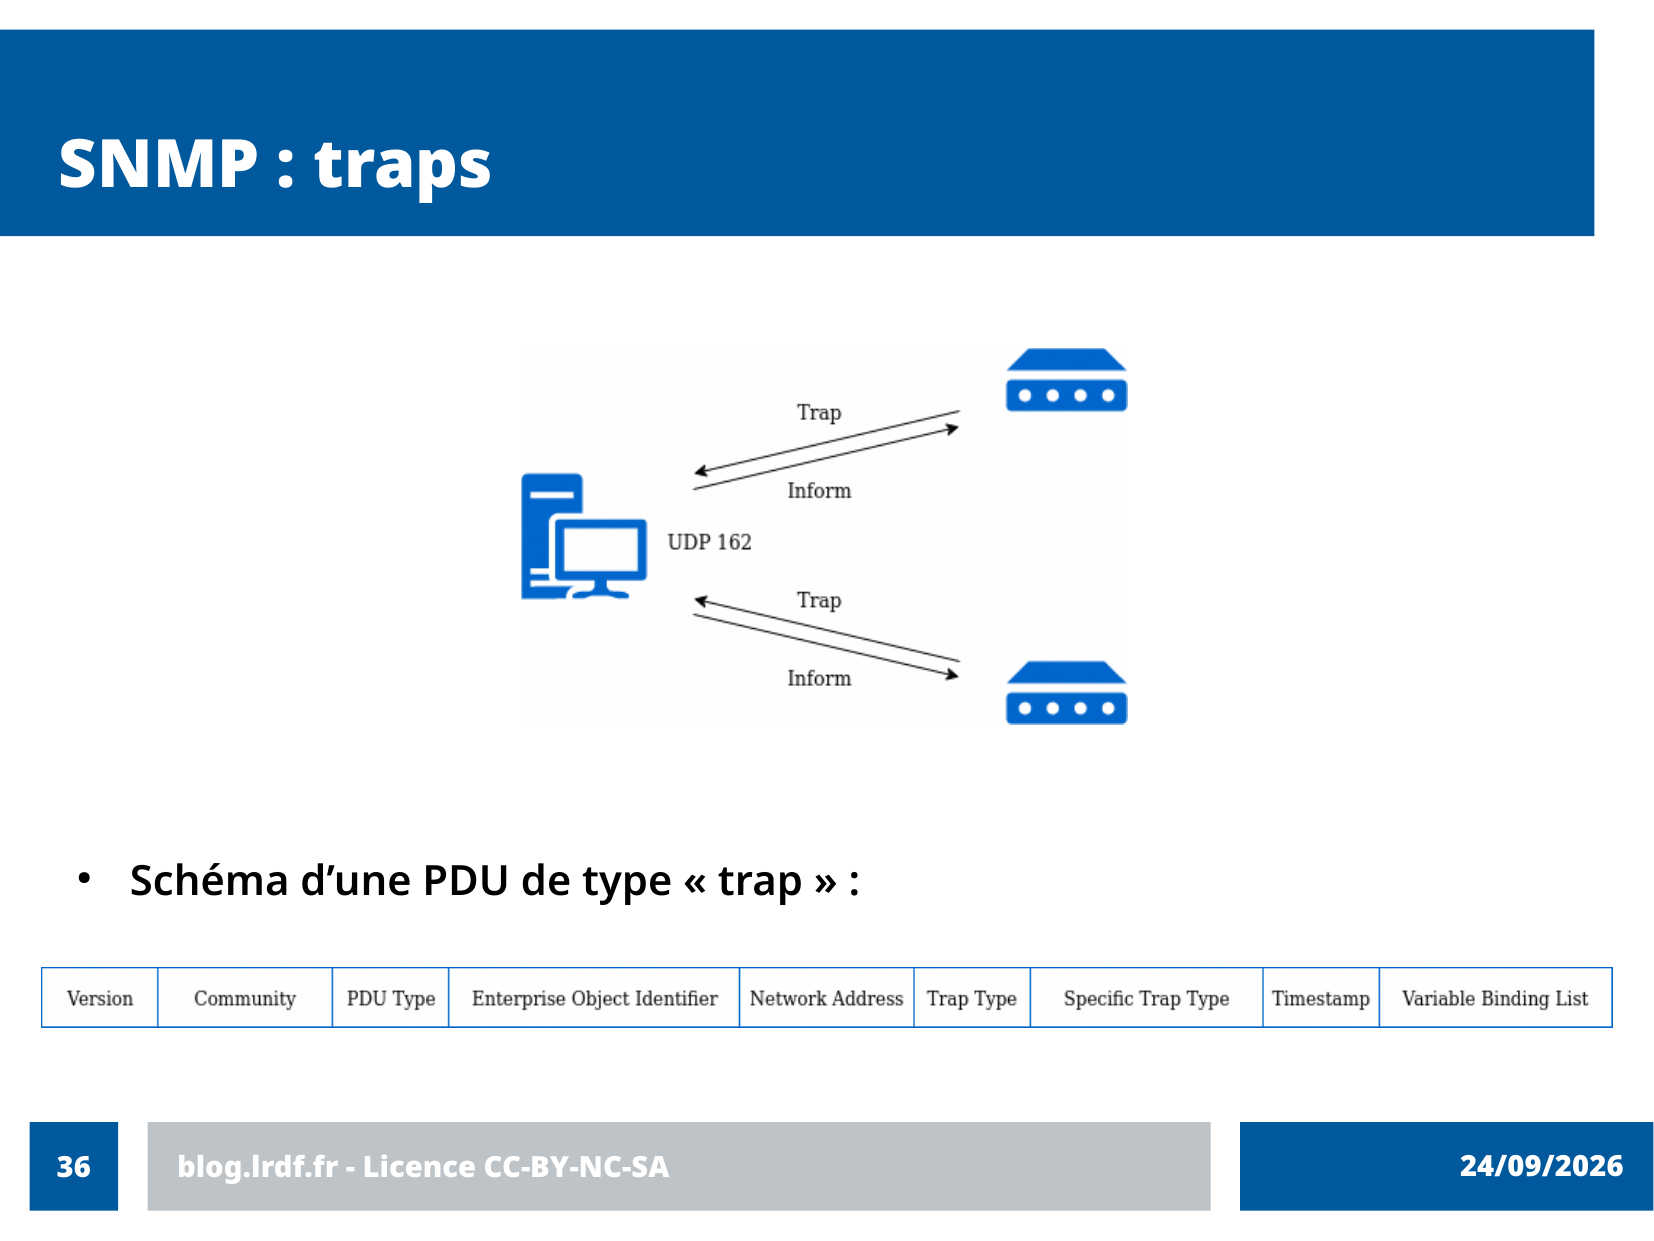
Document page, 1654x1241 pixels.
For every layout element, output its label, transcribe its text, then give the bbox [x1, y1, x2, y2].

picture [521, 348, 1128, 725]
list Schéma d’une PDU de type « trap » : [59, 850, 1565, 1093]
title SNMP : traps [59, 59, 1595, 207]
picture [41, 967, 59, 1028]
picture [1565, 967, 1613, 1028]
